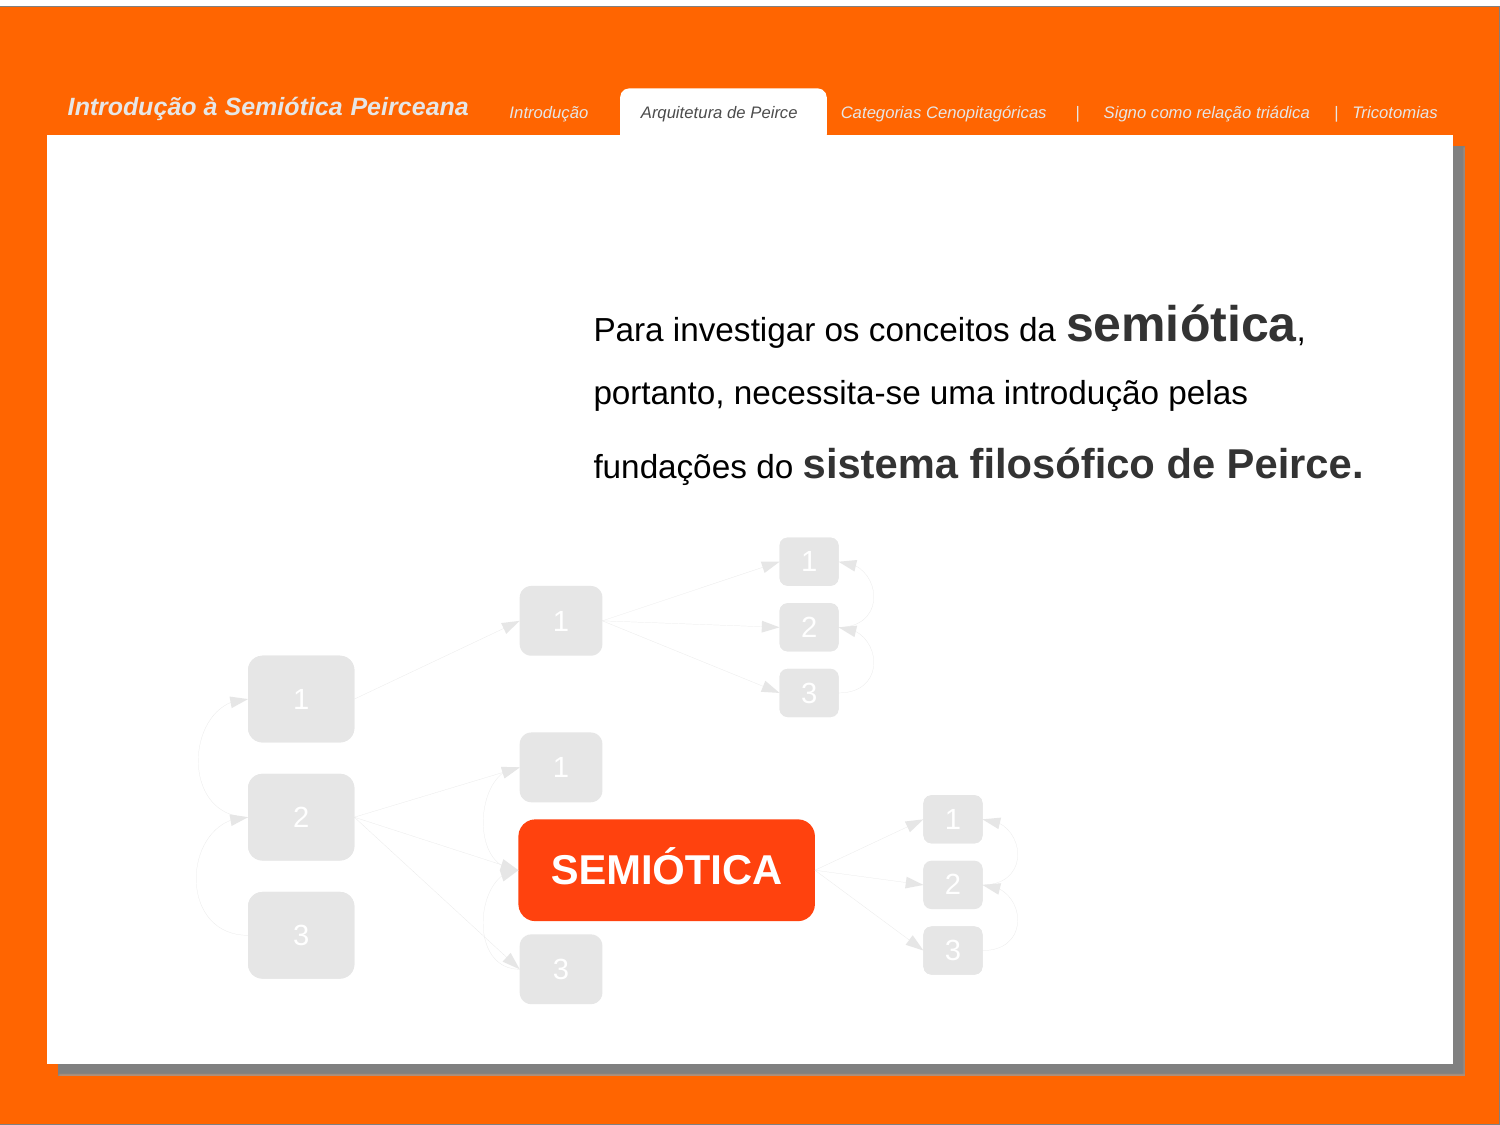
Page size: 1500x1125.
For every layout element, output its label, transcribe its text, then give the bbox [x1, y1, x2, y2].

text_box 1 [519, 732, 603, 803]
text_box 3 [248, 891, 355, 979]
text_box 1 [923, 795, 983, 844]
text_box 3 [779, 668, 839, 718]
text_box 3 [519, 934, 603, 1005]
text_box 2 [779, 603, 839, 652]
text_box 2 [248, 773, 355, 861]
text_box 1 [779, 537, 839, 586]
text_box 1 [248, 655, 355, 743]
text_box 1 [519, 585, 603, 656]
text_box Para investigar os conceitos da semiótica, portanto, necessita-se uma introdução pelas fundações do sistema filosófico de Peirce. [578, 254, 1418, 494]
text_box 2 [923, 860, 983, 910]
text_box 3 [923, 926, 983, 975]
text_box SEMIÓTICA [518, 819, 815, 922]
